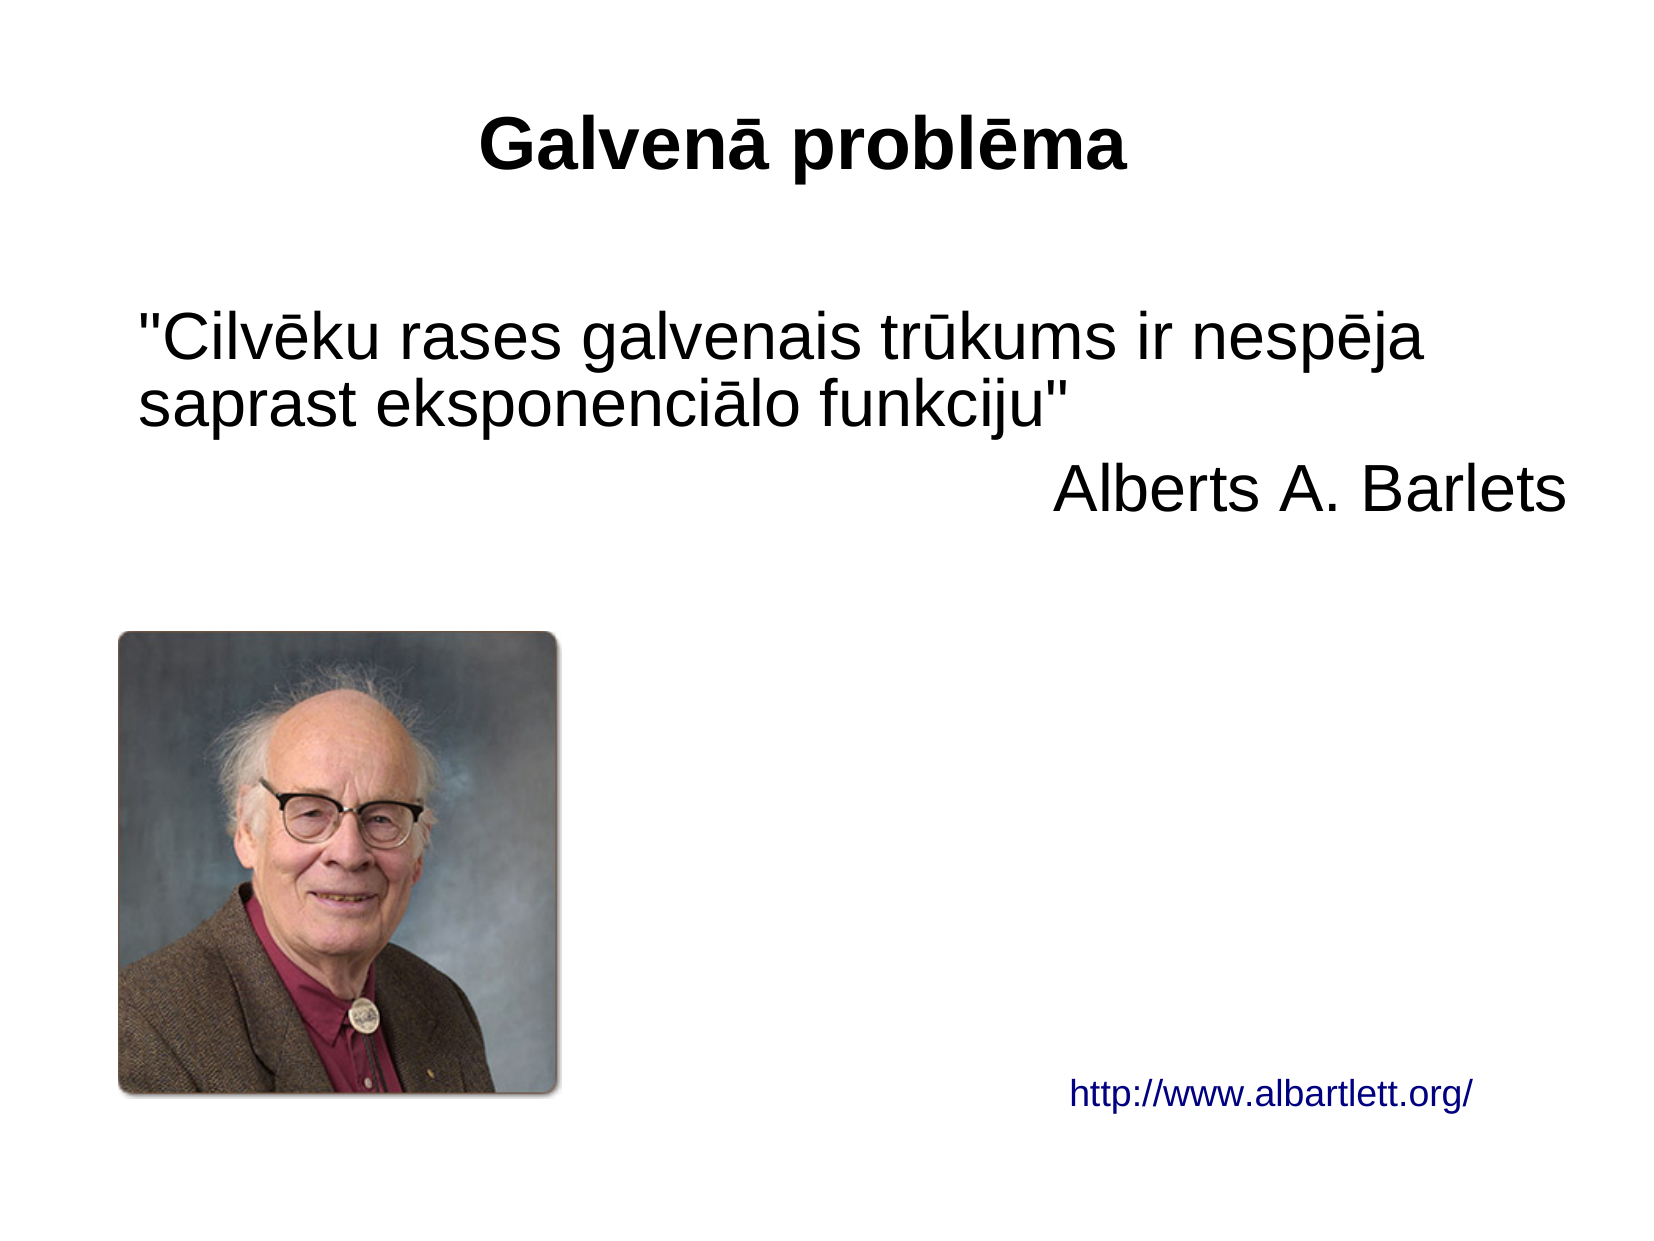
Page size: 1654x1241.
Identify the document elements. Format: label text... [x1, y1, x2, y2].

text_box http://www.albartlett.org/ [1054, 1065, 1489, 1123]
picture [118, 631, 562, 1099]
list "Cilvēku rases galvenais trūkums ir nespēja saprast eksponenciālo funkciju" Alberts A. Barlets [82, 301, 1569, 1107]
title Galvenā problēma [94, 96, 1512, 195]
